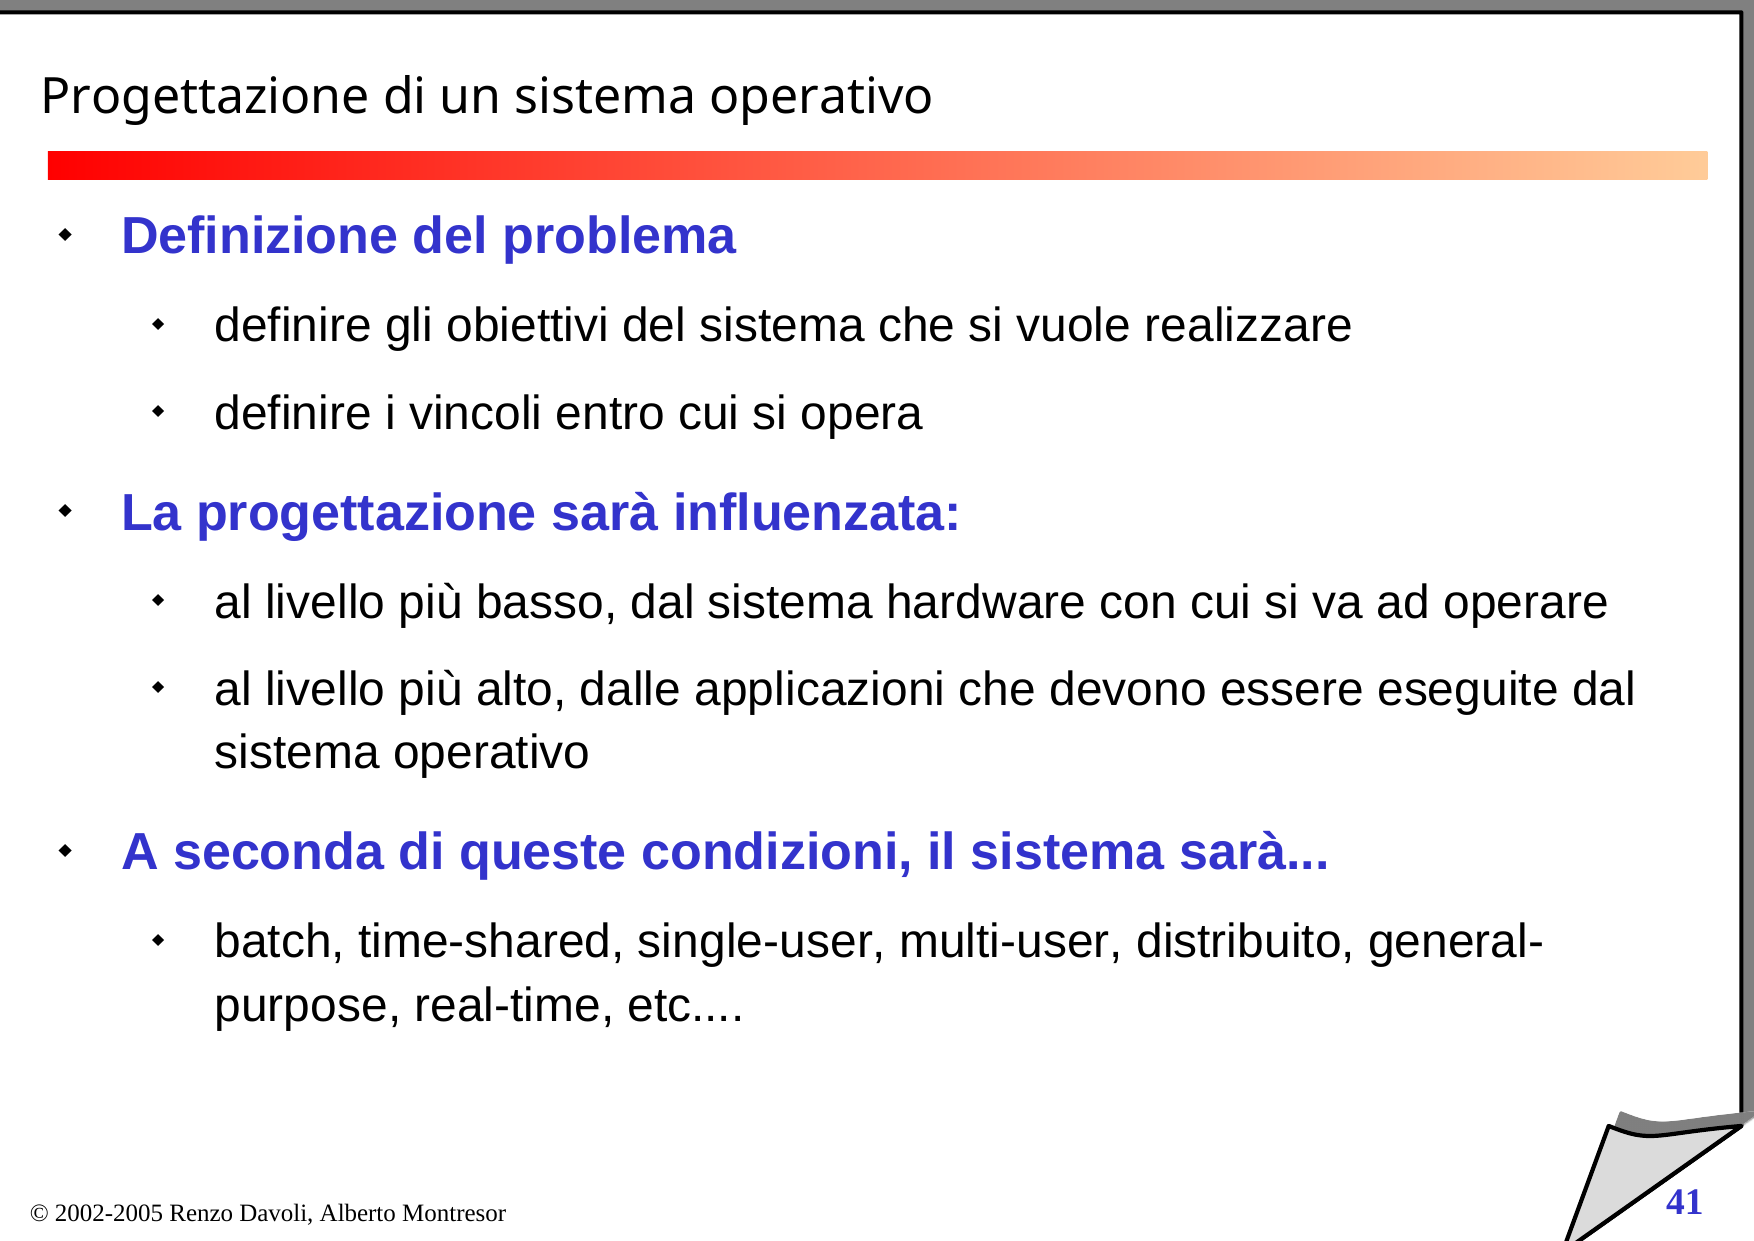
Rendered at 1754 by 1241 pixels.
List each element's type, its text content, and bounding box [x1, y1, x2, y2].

title Progettazione di un sistema operativo [40, 49, 1714, 144]
list Definizione del problema definire gli obiettivi del sistema che si vuole realizzare definire i vincoli entro cui si opera La progettazione sarà influenzata: al livello più basso, dal sistema hardware con cui si va ad operare al livello più alto, dalle applicazioni che devono essere eseguite dal sistema operativo A seconda di queste condizioni, il sistema sarà... batch, time-shared, single-user, multi-user, distribuito, general-purpose, real-time, etc.... [58, 206, 1696, 1122]
